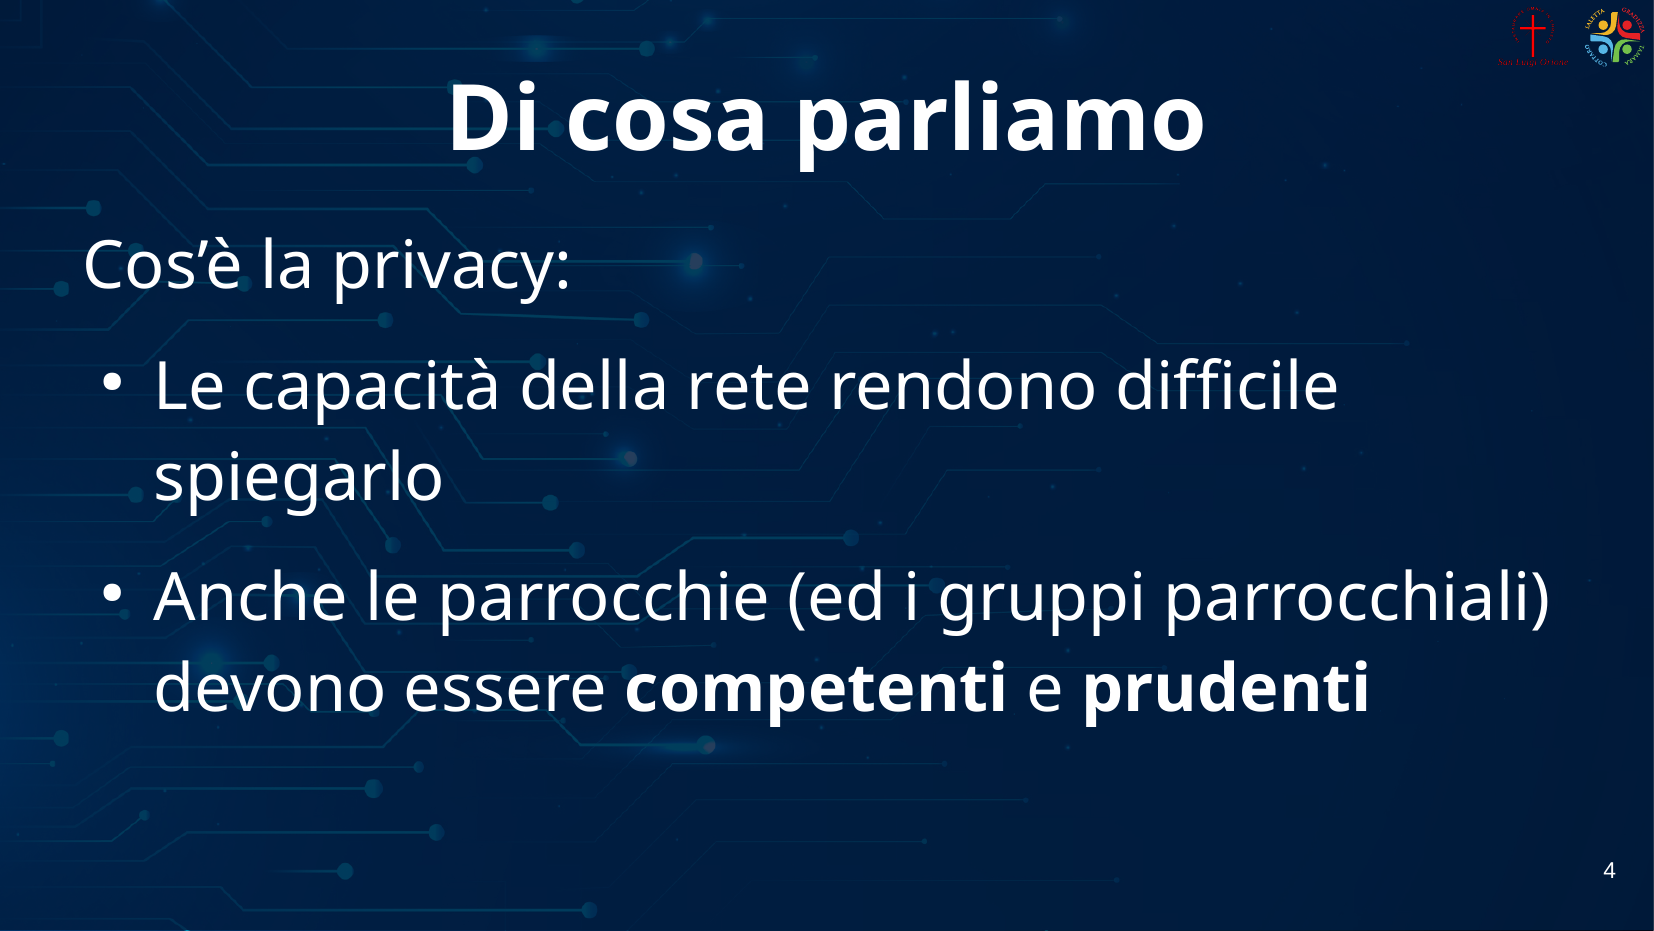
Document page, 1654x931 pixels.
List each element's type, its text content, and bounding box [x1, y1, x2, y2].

picture [1498, 7, 1568, 37]
title Di cosa parliamo [82, 37, 1571, 193]
list Cos’è la privacy: Le capacità della rete rendono difficile spiegarlo Anche le parrocchie (ed i gruppi parrocchiali) devono essere competenti e prudenti [82, 217, 1571, 809]
